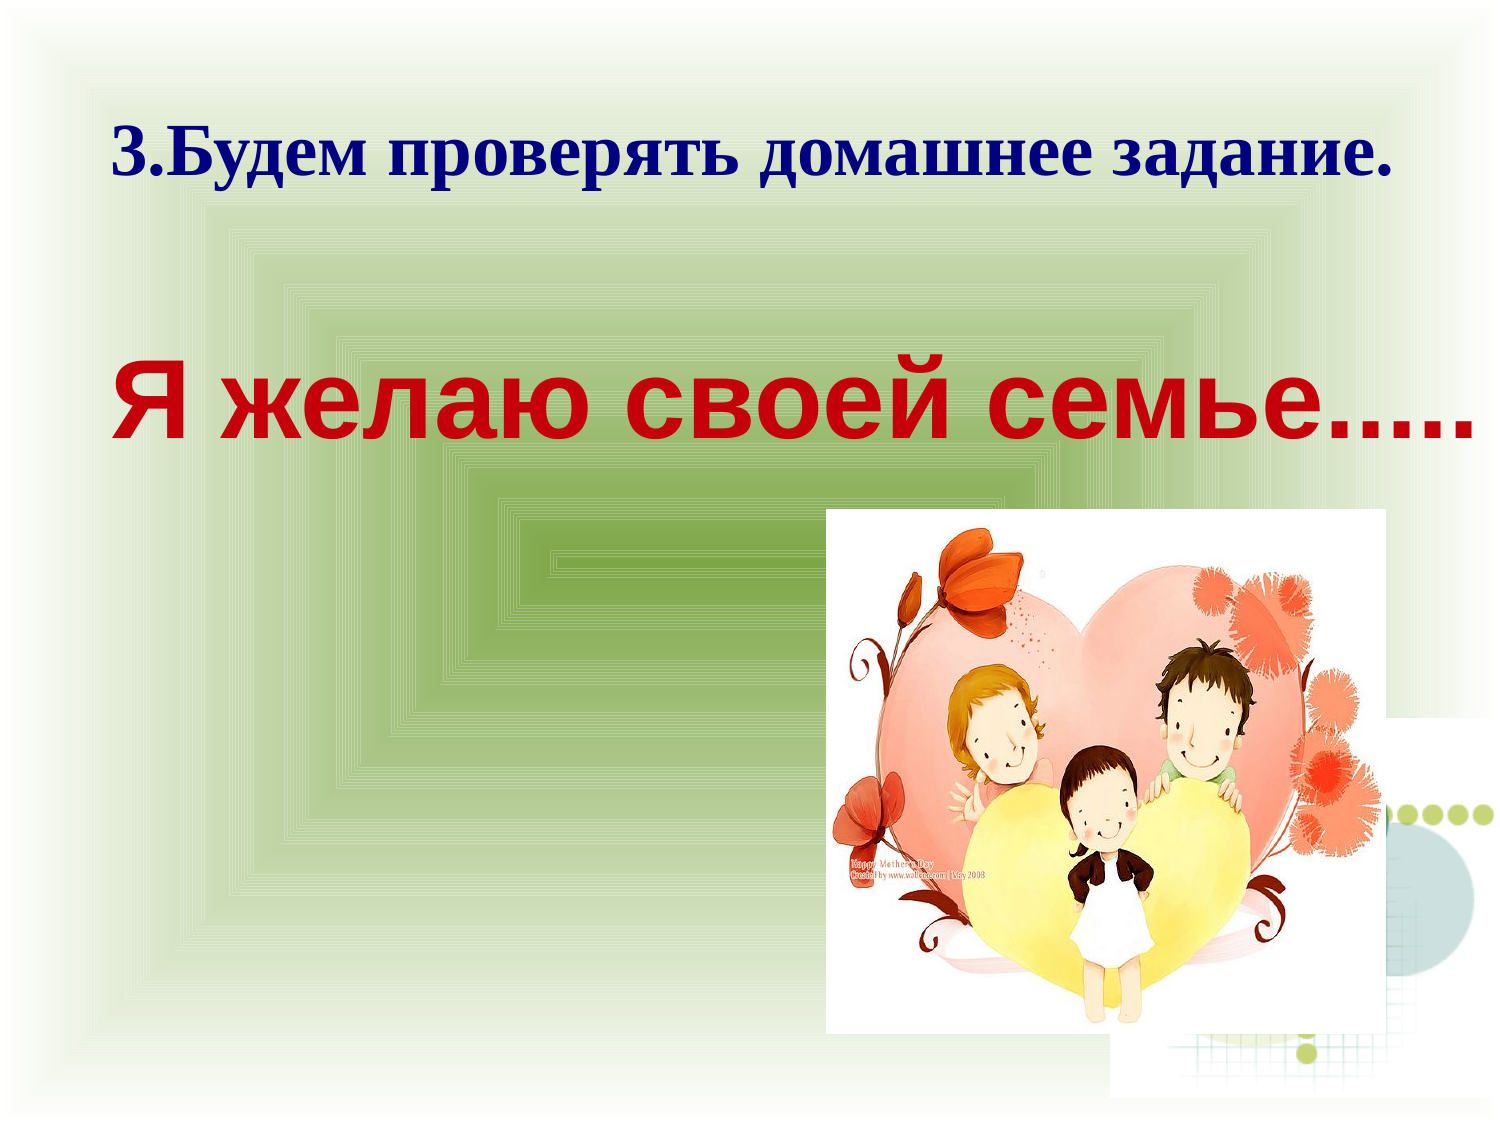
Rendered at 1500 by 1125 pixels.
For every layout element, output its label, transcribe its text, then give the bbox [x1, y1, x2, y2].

text_box 3.Будем проверять домашнее задание. Я желаю своей семье..... [110, 59, 1391, 503]
picture [826, 509, 1386, 1034]
